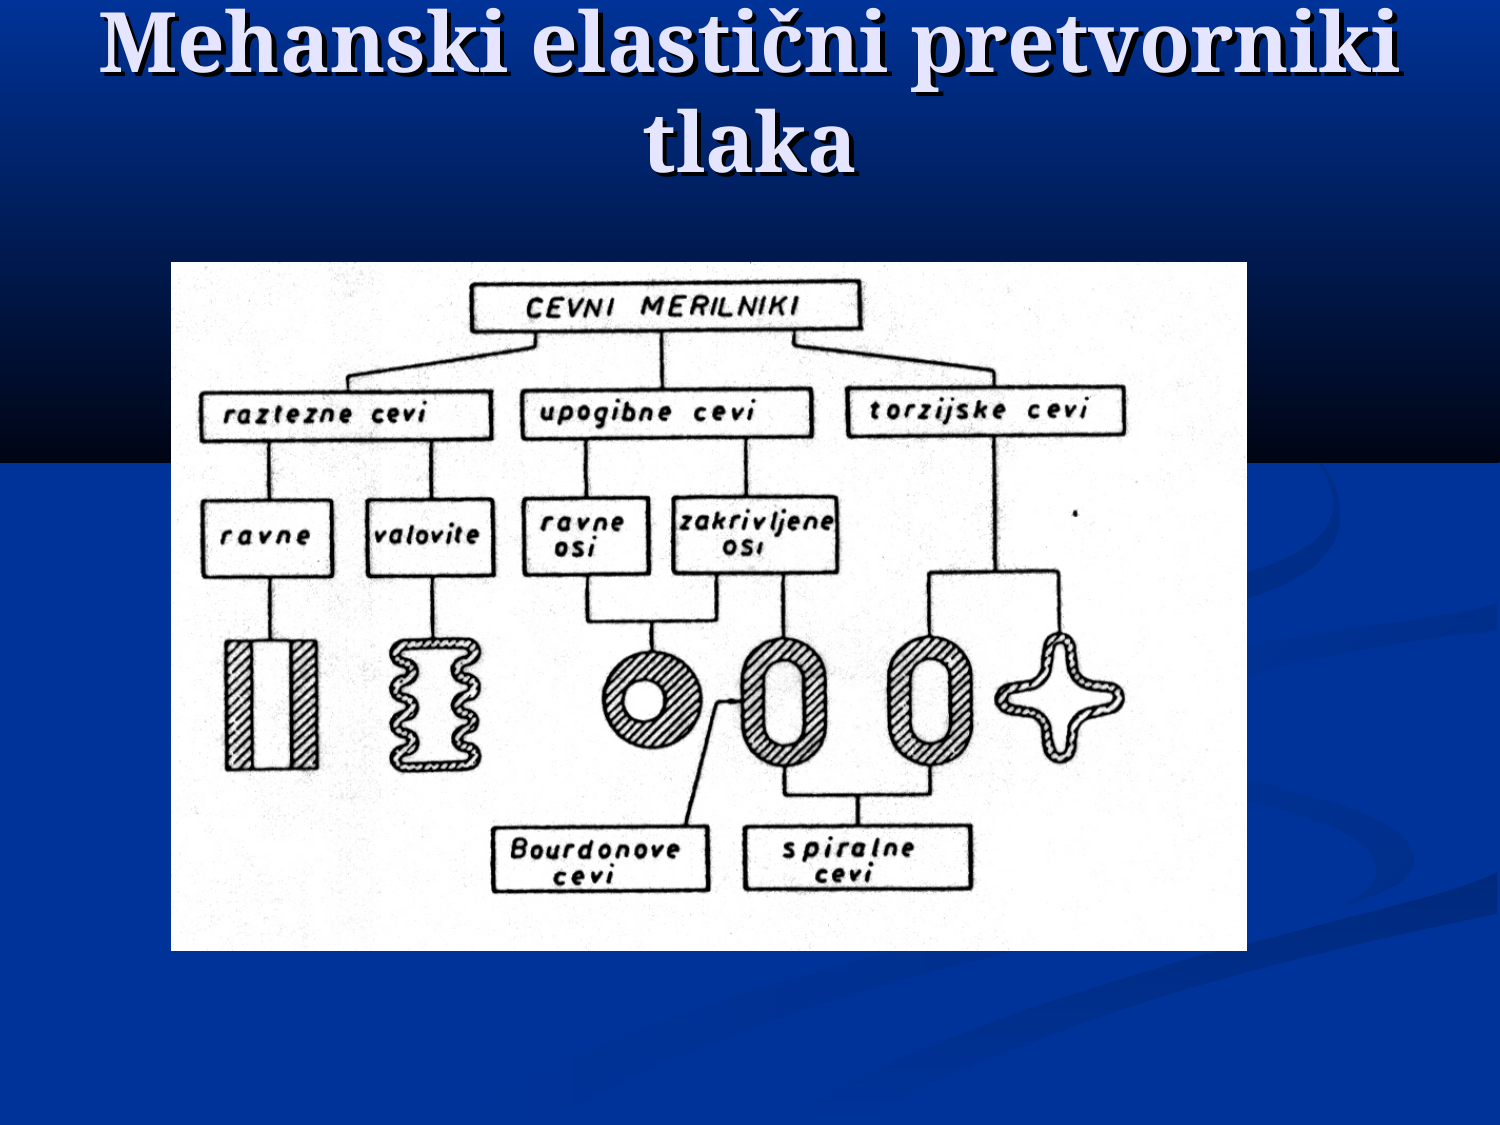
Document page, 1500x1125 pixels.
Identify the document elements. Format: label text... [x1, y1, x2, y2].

title Mehanski elastični pretvorniki tlaka [75, 31, 1426, 247]
picture [171, 262, 1247, 952]
